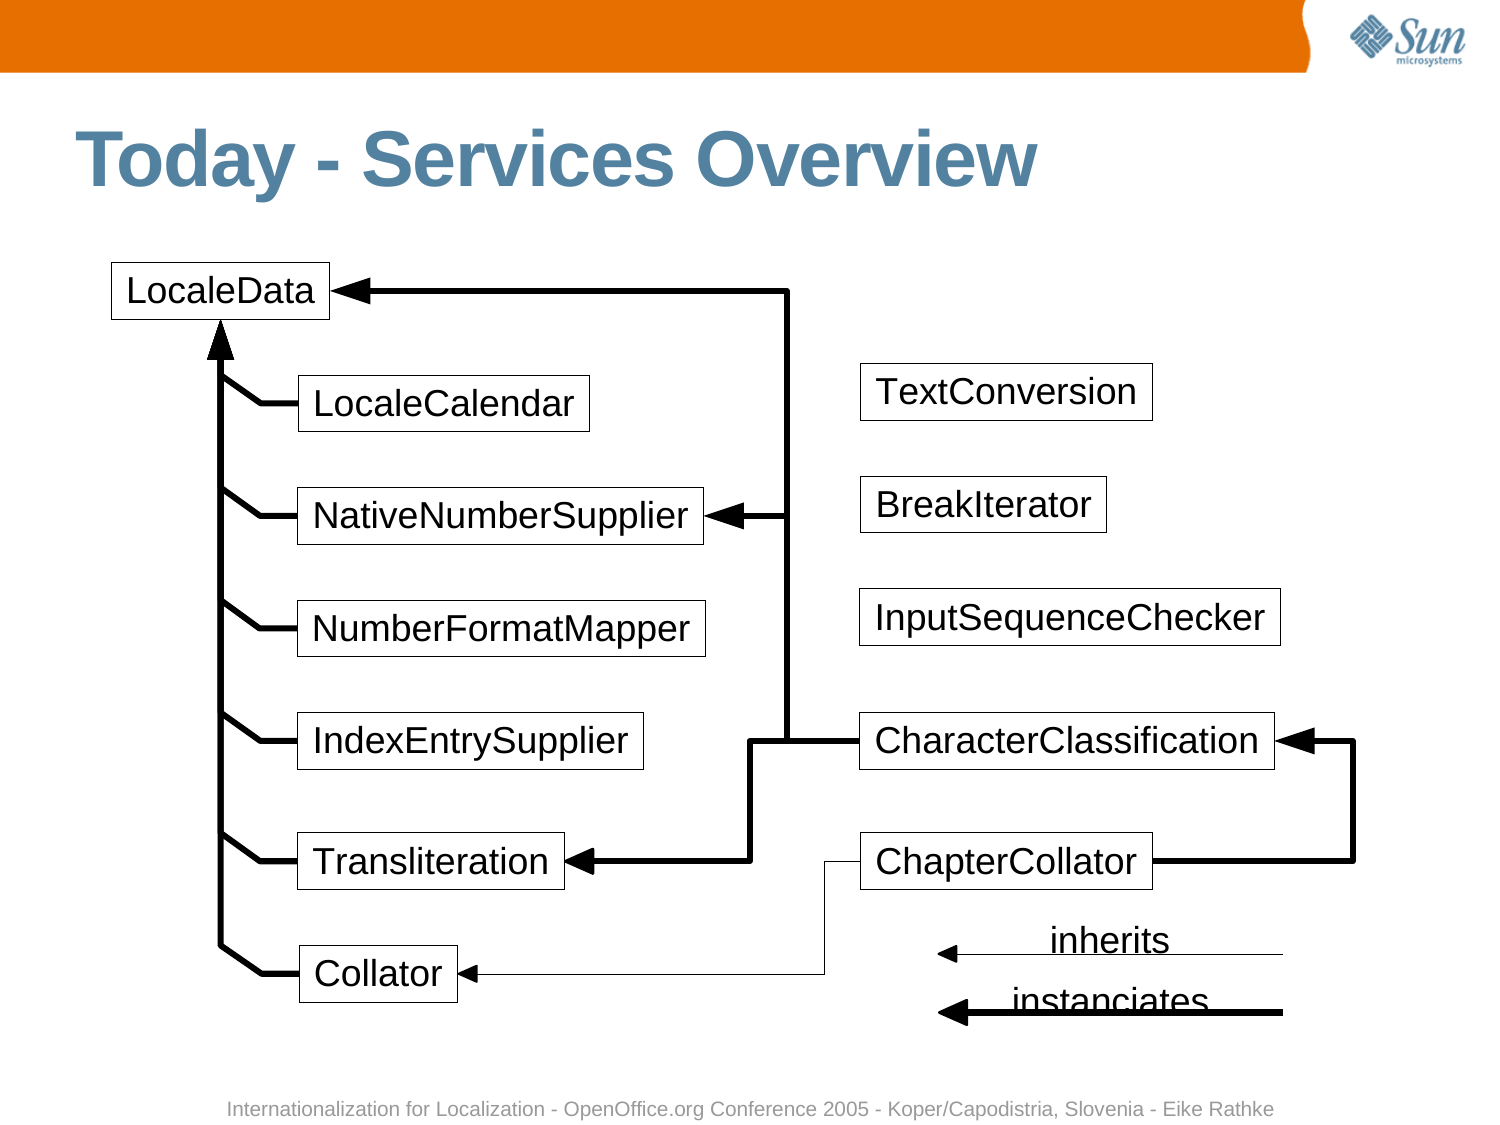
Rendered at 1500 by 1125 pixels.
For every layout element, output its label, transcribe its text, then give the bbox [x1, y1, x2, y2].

title Today - Services Overview [75, 122, 1438, 376]
text_box CharacterClassification [862, 712, 1272, 770]
text_box NumberFormatMapper [300, 600, 703, 657]
text_box BreakIterator [862, 476, 1106, 533]
title Today - Services Overview [222, 292, 784, 376]
text_box LocaleData [112, 262, 329, 320]
picture [0, 0, 1500, 75]
text_box ChapterCollator [862, 832, 1151, 890]
text_box Transliteration [299, 832, 563, 890]
text_box NativeNumberSupplier [300, 487, 701, 545]
text_box Collator [300, 945, 457, 1003]
text_box IndexEntrySupplier [300, 712, 642, 770]
text_box TextConversion [862, 363, 1151, 421]
text_box LocaleCalendar [300, 375, 588, 432]
text_box InputSequenceChecker [862, 588, 1278, 646]
